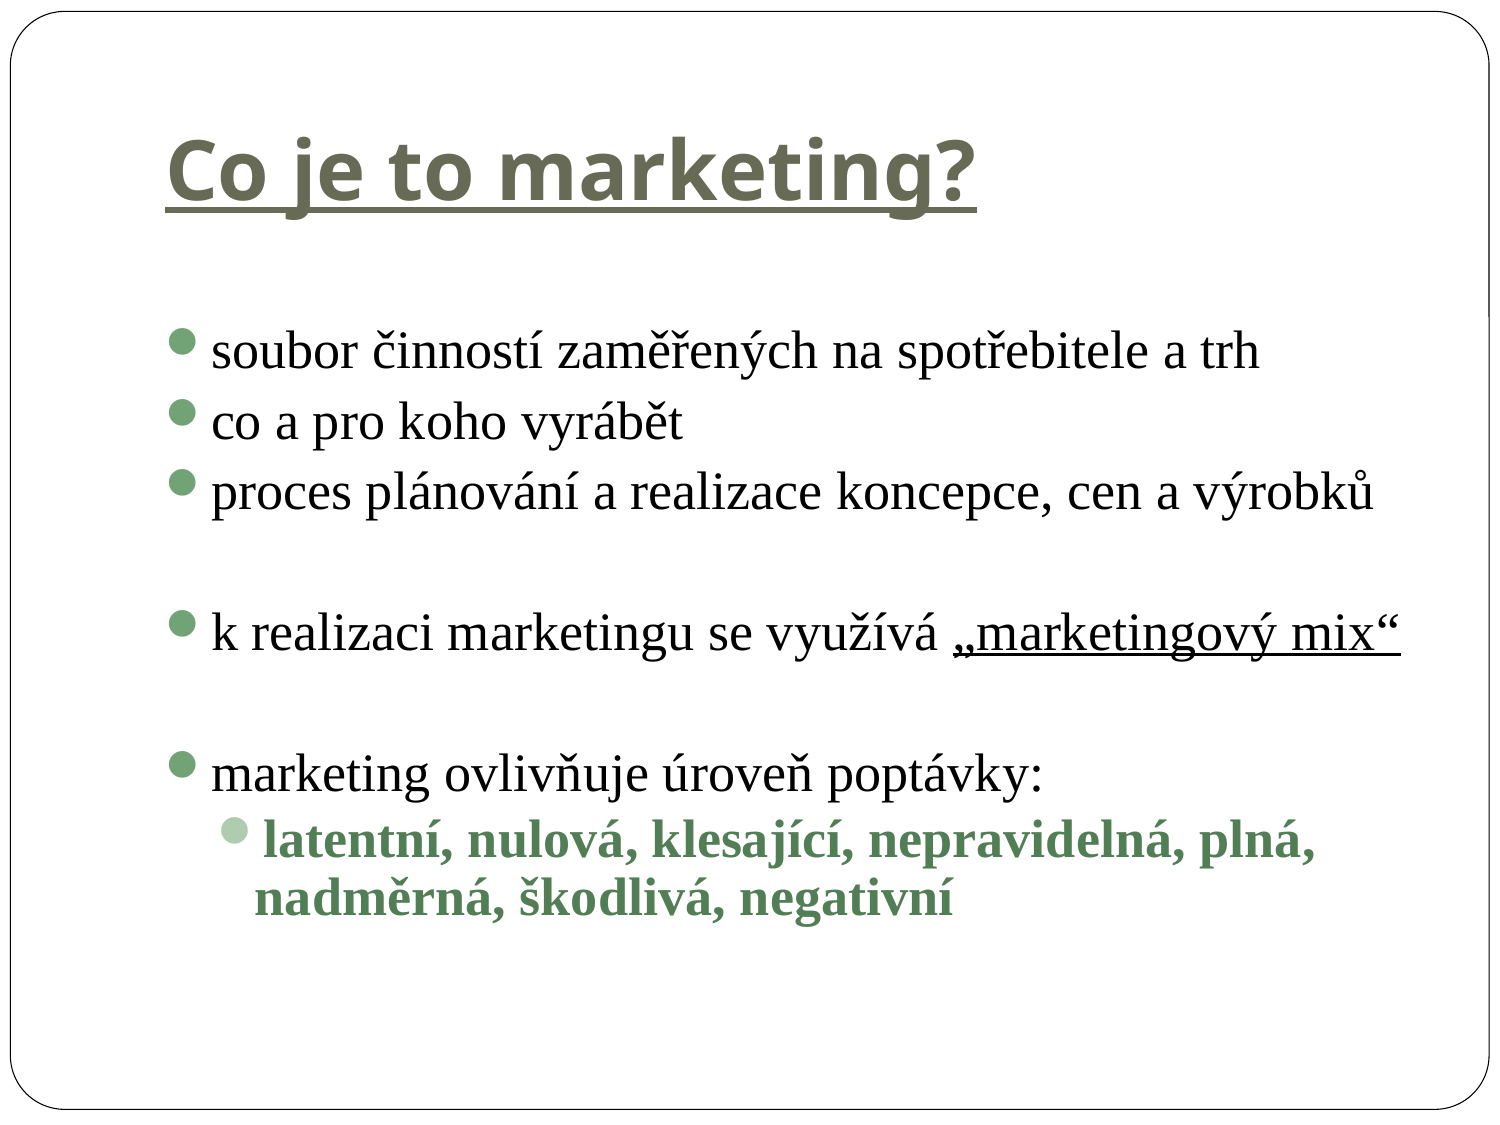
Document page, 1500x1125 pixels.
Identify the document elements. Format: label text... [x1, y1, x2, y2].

list soubor činností zaměřených na spotřebitele a trh co a pro koho vyrábět proces plánování a realizace koncepce, cen a výrobků k realizaci marketingu se využívá „marketingový mix“ marketing ovlivňuje úroveň poptávky: latentní, nulová, klesající, nepravidelná, plná, nadměrná, škodlivá, negativní [150, 237, 1426, 988]
title Co je to marketing? [150, 44, 1426, 233]
